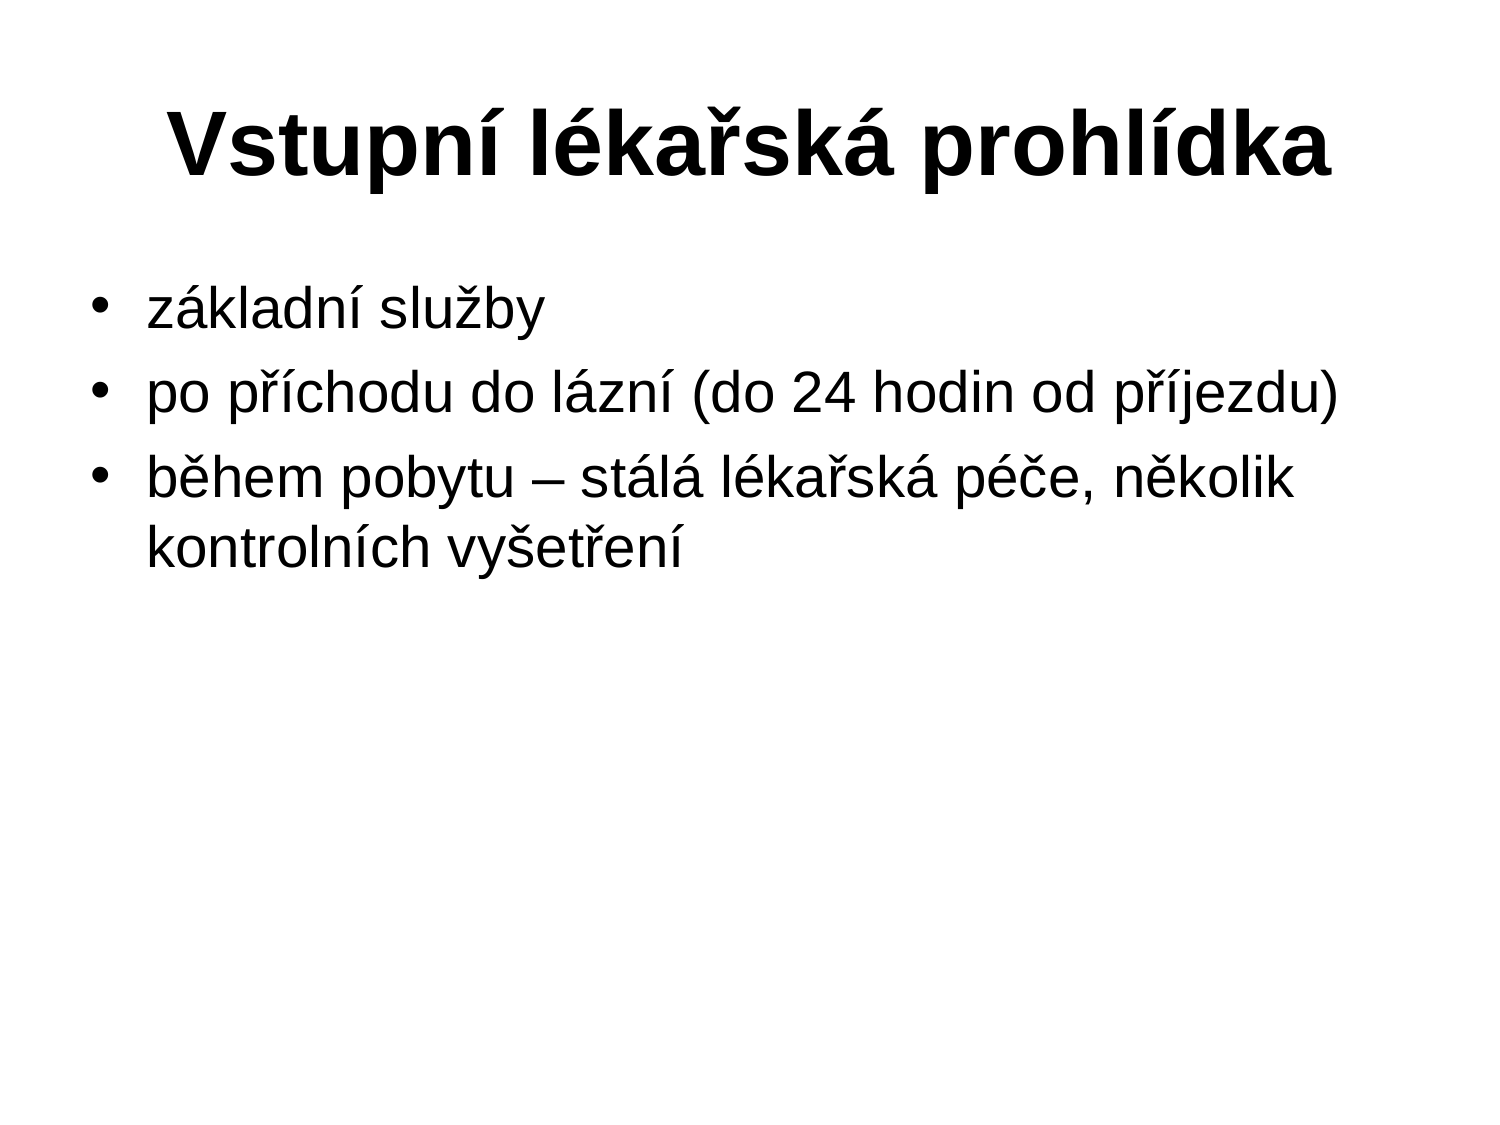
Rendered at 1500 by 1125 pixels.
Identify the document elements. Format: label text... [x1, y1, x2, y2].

title Vstupní lékařská prohlídka [75, 45, 1426, 233]
list základní služby po příchodu do lázní (do 24 hodin od příjezdu) během pobytu – stálá lékařská péče, několik kontrolních vyšetření [75, 262, 1426, 1006]
